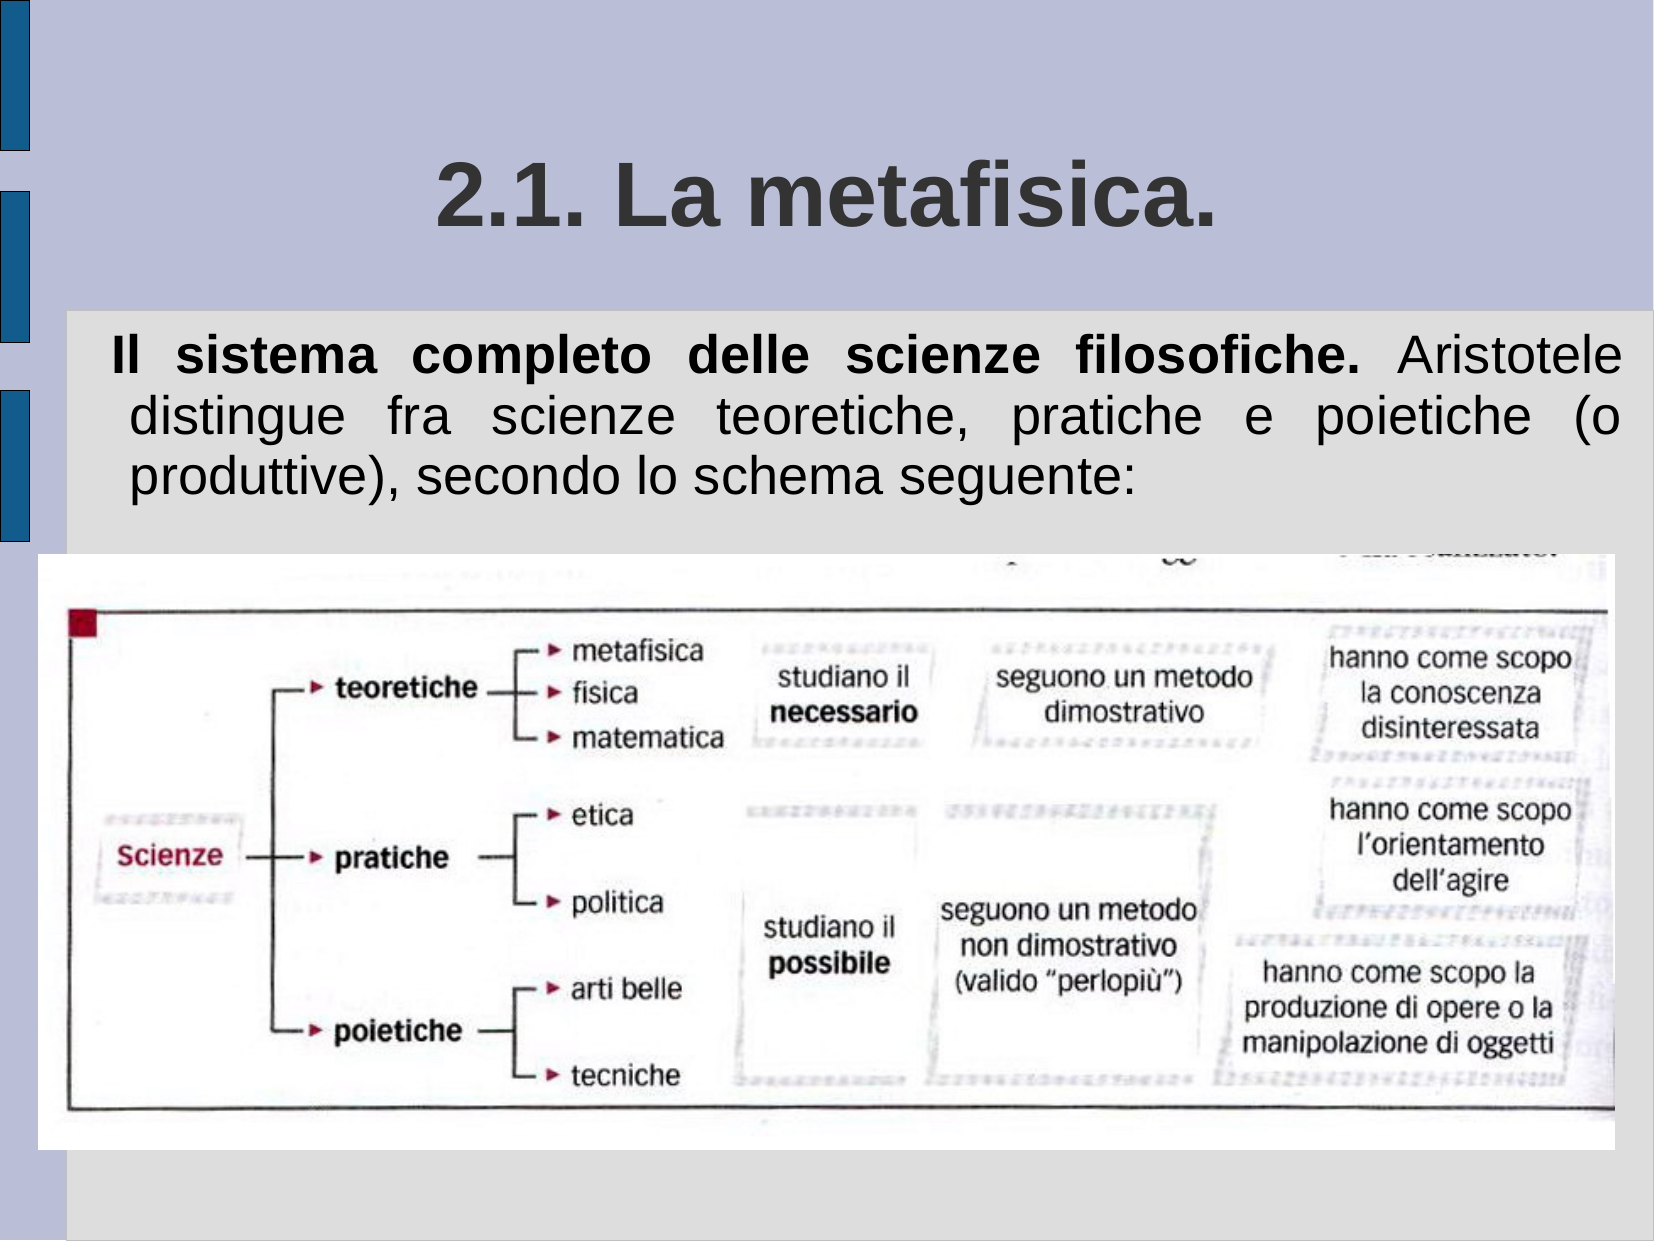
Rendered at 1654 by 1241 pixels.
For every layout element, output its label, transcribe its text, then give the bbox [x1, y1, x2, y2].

title 2.1. La metafisica. [121, 91, 1534, 299]
picture [38, 554, 1615, 1150]
list Il sistema completo delle scienze filosofiche. Aristotele distingue fra scienze teoretiche, pratiche e poietiche (o produttive), secondo lo schema seguente: [59, 324, 1625, 1211]
